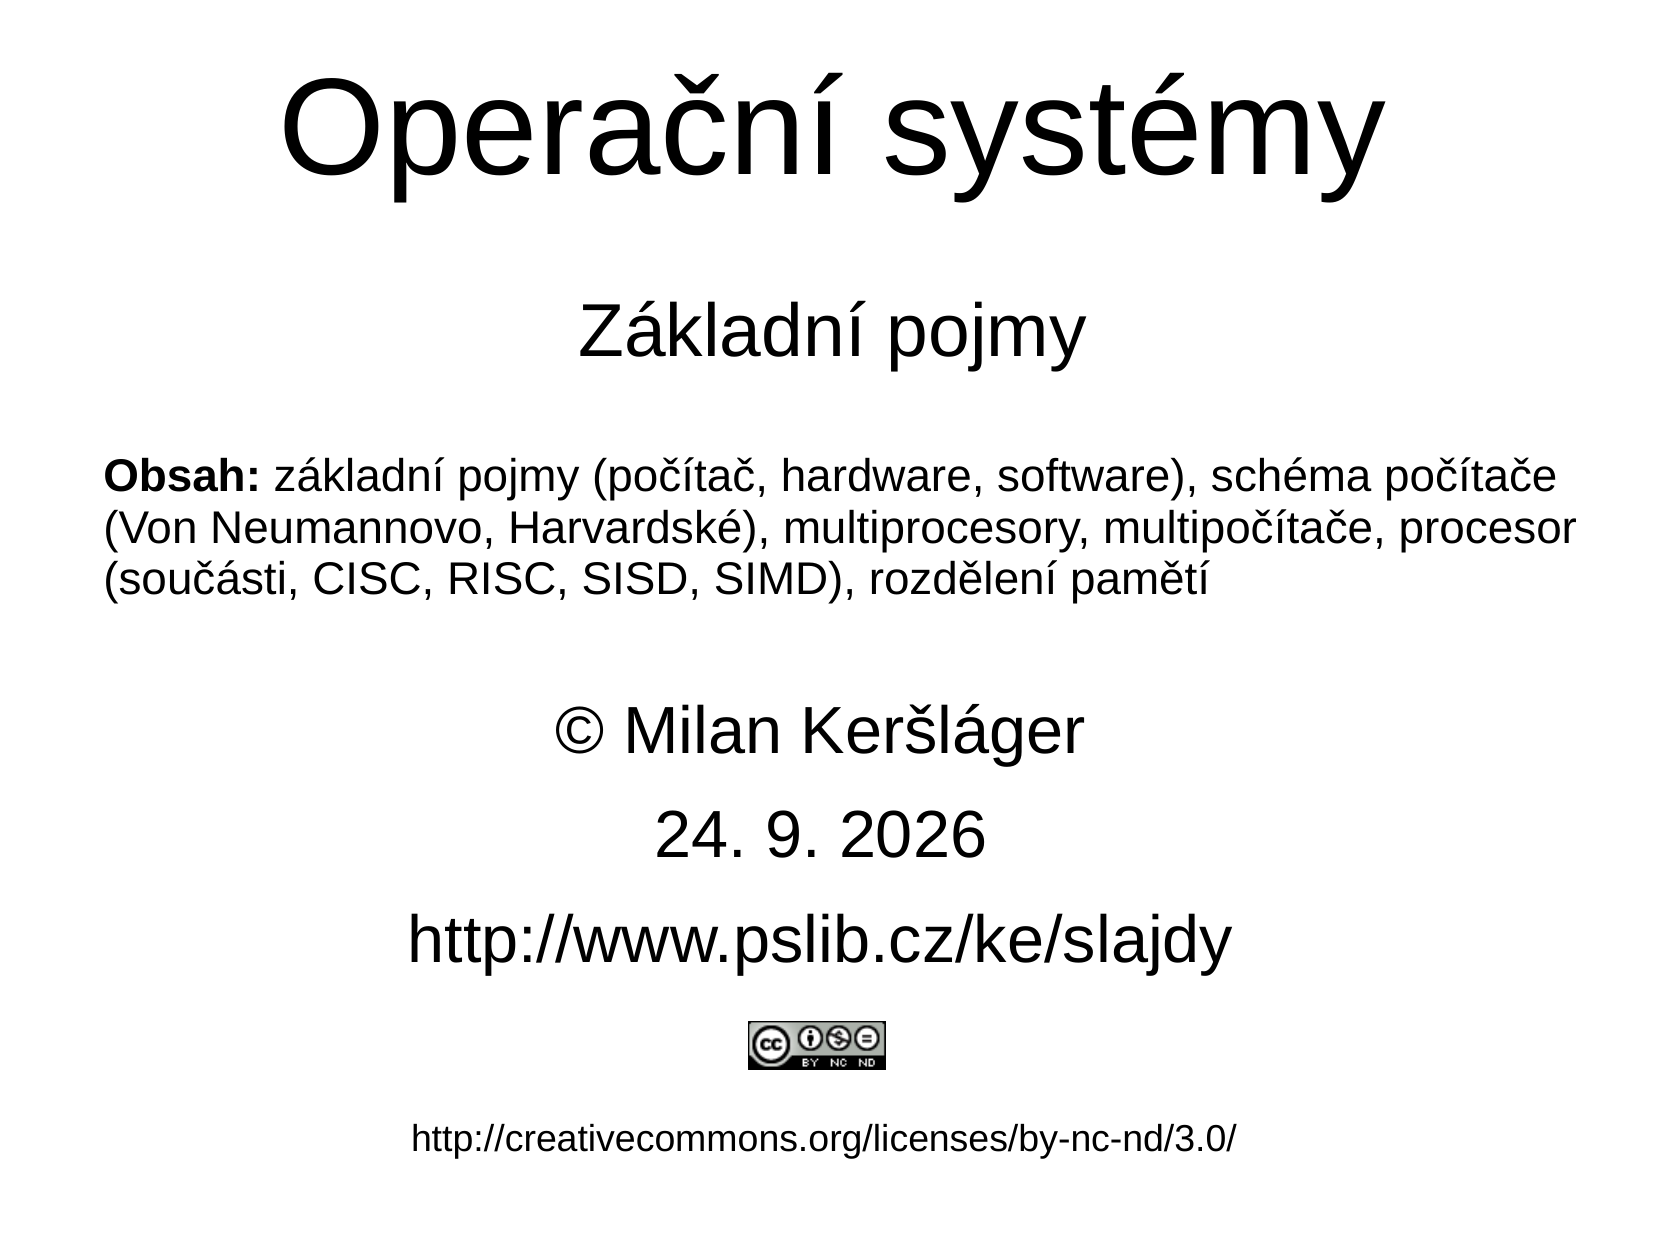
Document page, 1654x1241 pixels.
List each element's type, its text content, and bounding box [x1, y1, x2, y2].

title Operační systémy Základní pojmy [88, 9, 1577, 414]
text_box Obsah: základní pojmy (počítač, hardware, software), schéma počítače (Von Neumannovo, Harvardské), multiprocesory, multipočítače, procesor (součásti, CISC, RISC, SISD, SIMD), rozdělení pamětí [88, 442, 1595, 621]
text_box http://creativecommons.org/licenses/by-nc-nd/3.0/ [337, 1110, 1312, 1168]
list © Milan Keršláger 8.3.2010 http://www.pslib.cz/ke/slajdy [76, 693, 1565, 1081]
picture [748, 1021, 886, 1071]
